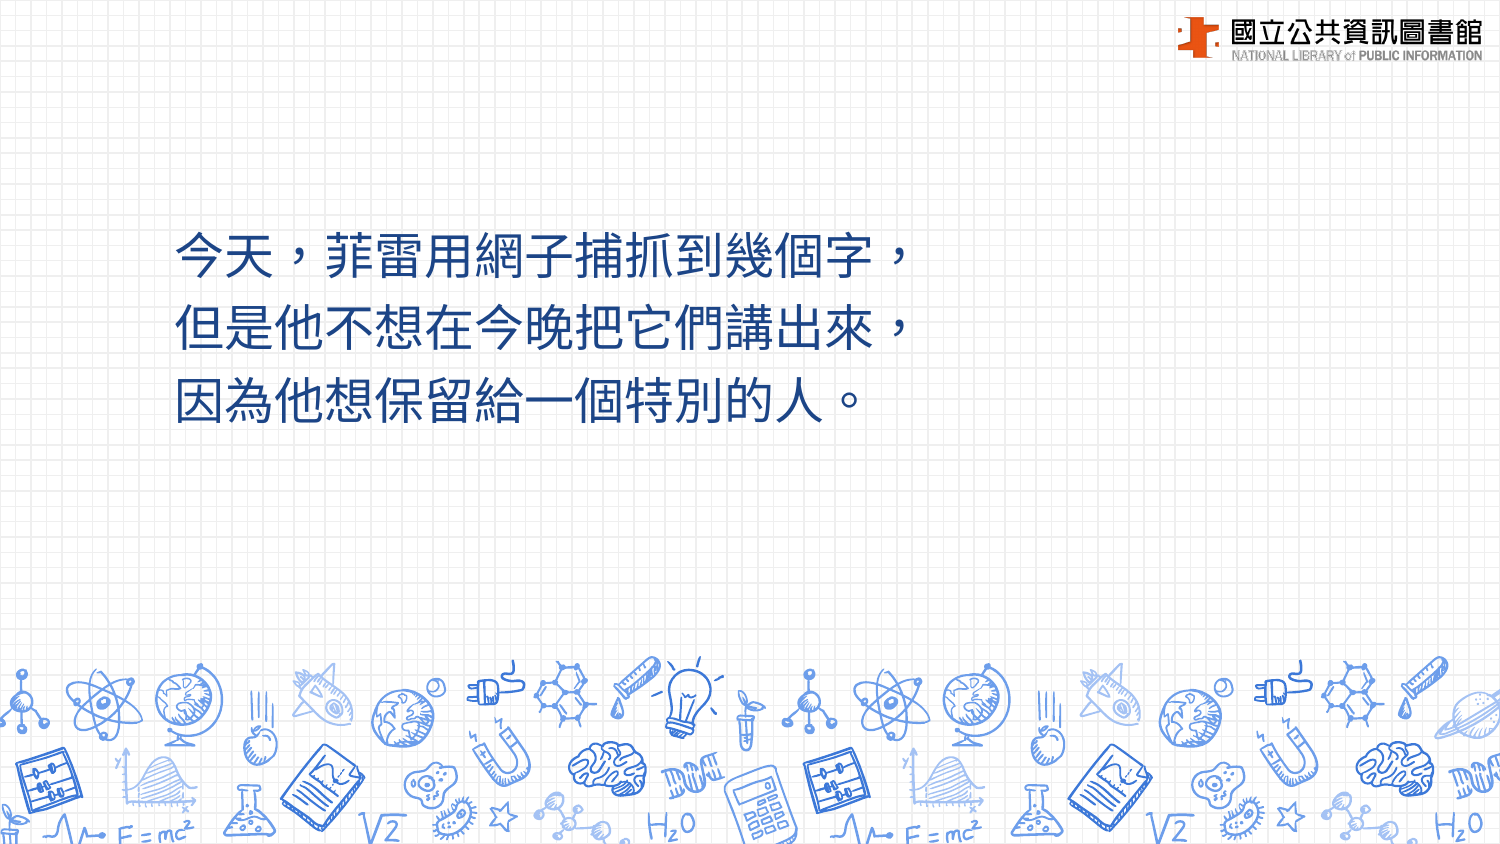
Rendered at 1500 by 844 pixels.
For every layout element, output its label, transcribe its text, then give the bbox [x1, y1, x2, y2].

subtitle 今天，菲雷用網子捕抓到幾個字， 但是他不想在今晚把它們講出來， 因為他想保留給一個特別的人。 [159, 209, 1365, 338]
